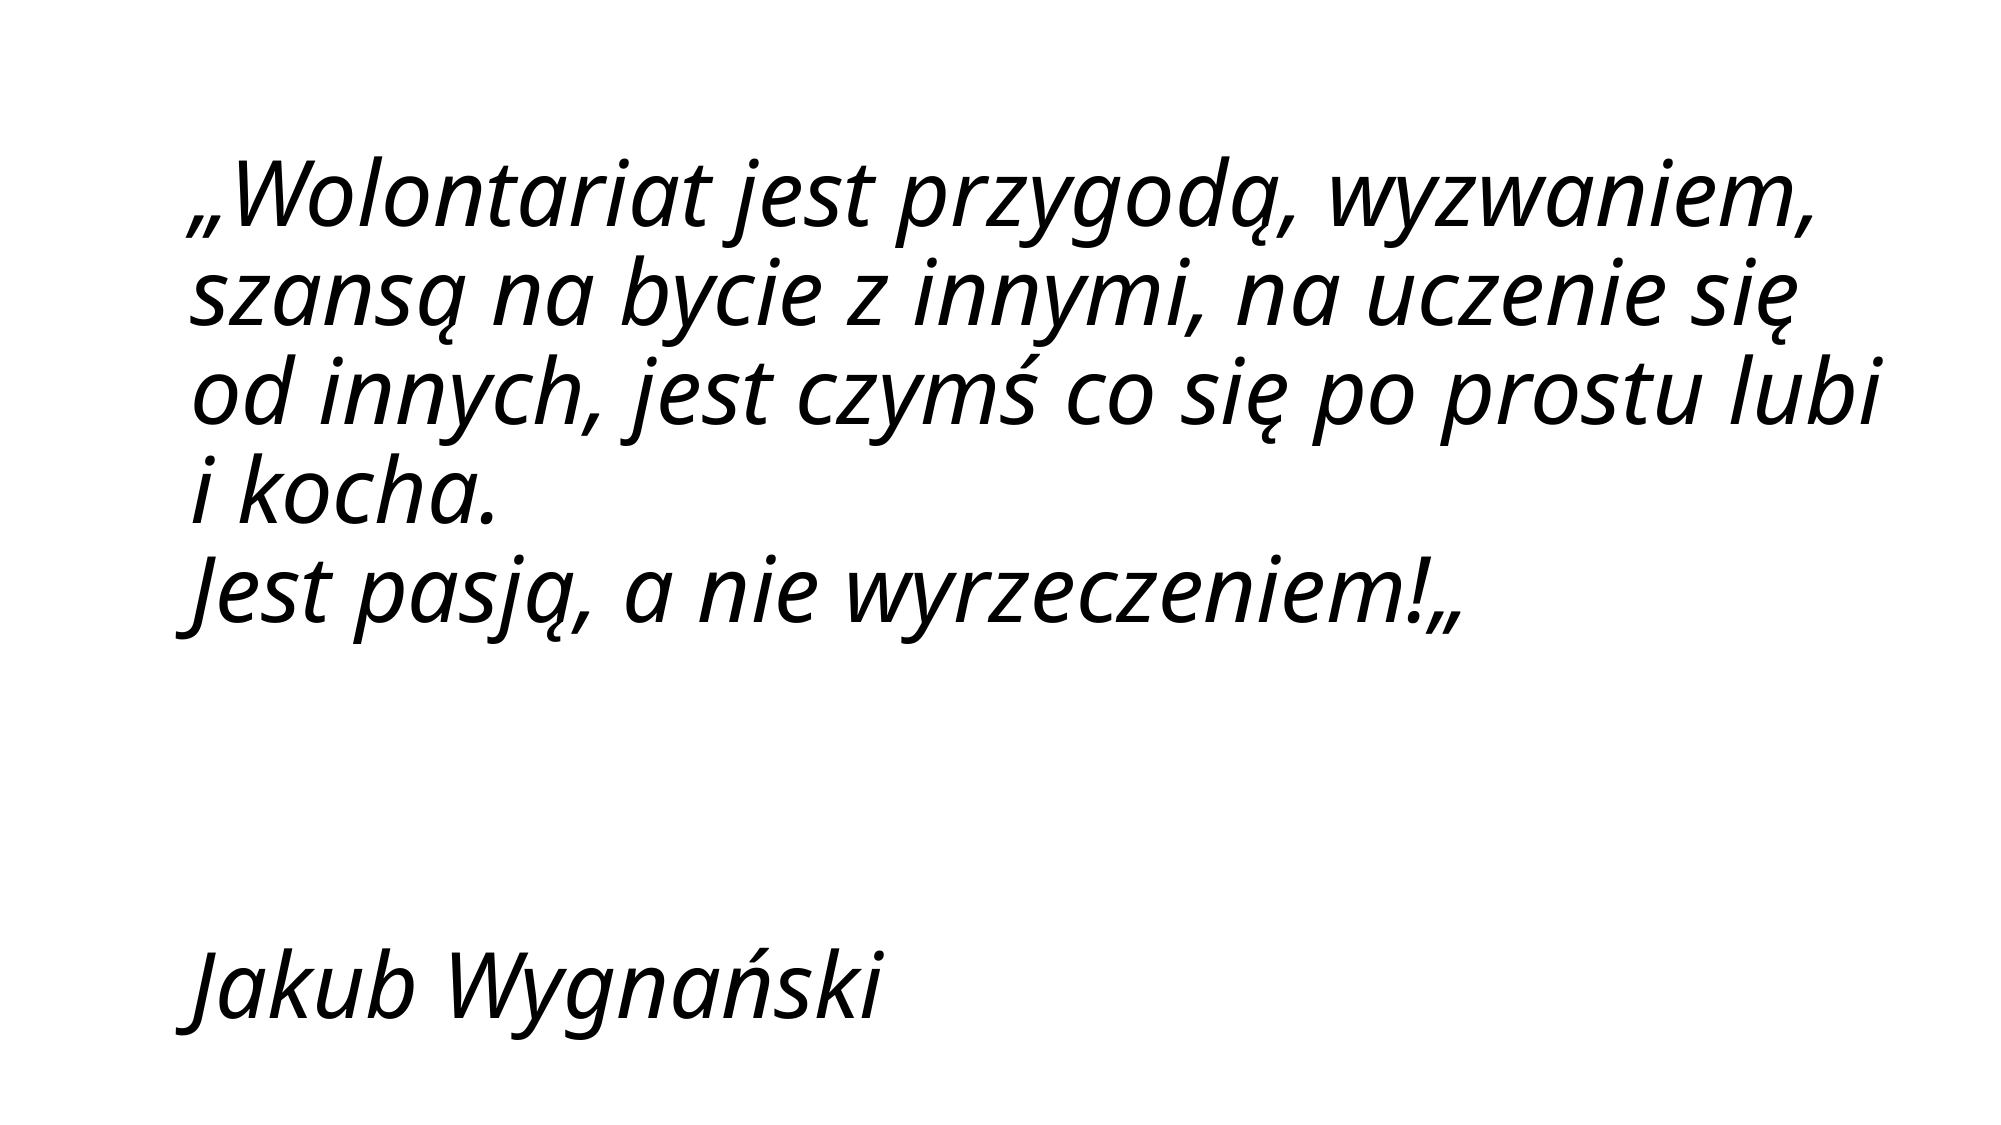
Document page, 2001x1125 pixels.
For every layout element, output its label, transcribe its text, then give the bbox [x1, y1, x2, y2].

title „Wolontariat jest przygodą, wyzwaniem, szansą na bycie z innymi, na uczenie się od innych, jest czymś co się po prostu lubi i kocha. Jest pasją, a nie wyrzeczeniem!„ Jakub Wygnański [175, 41, 1901, 1021]
